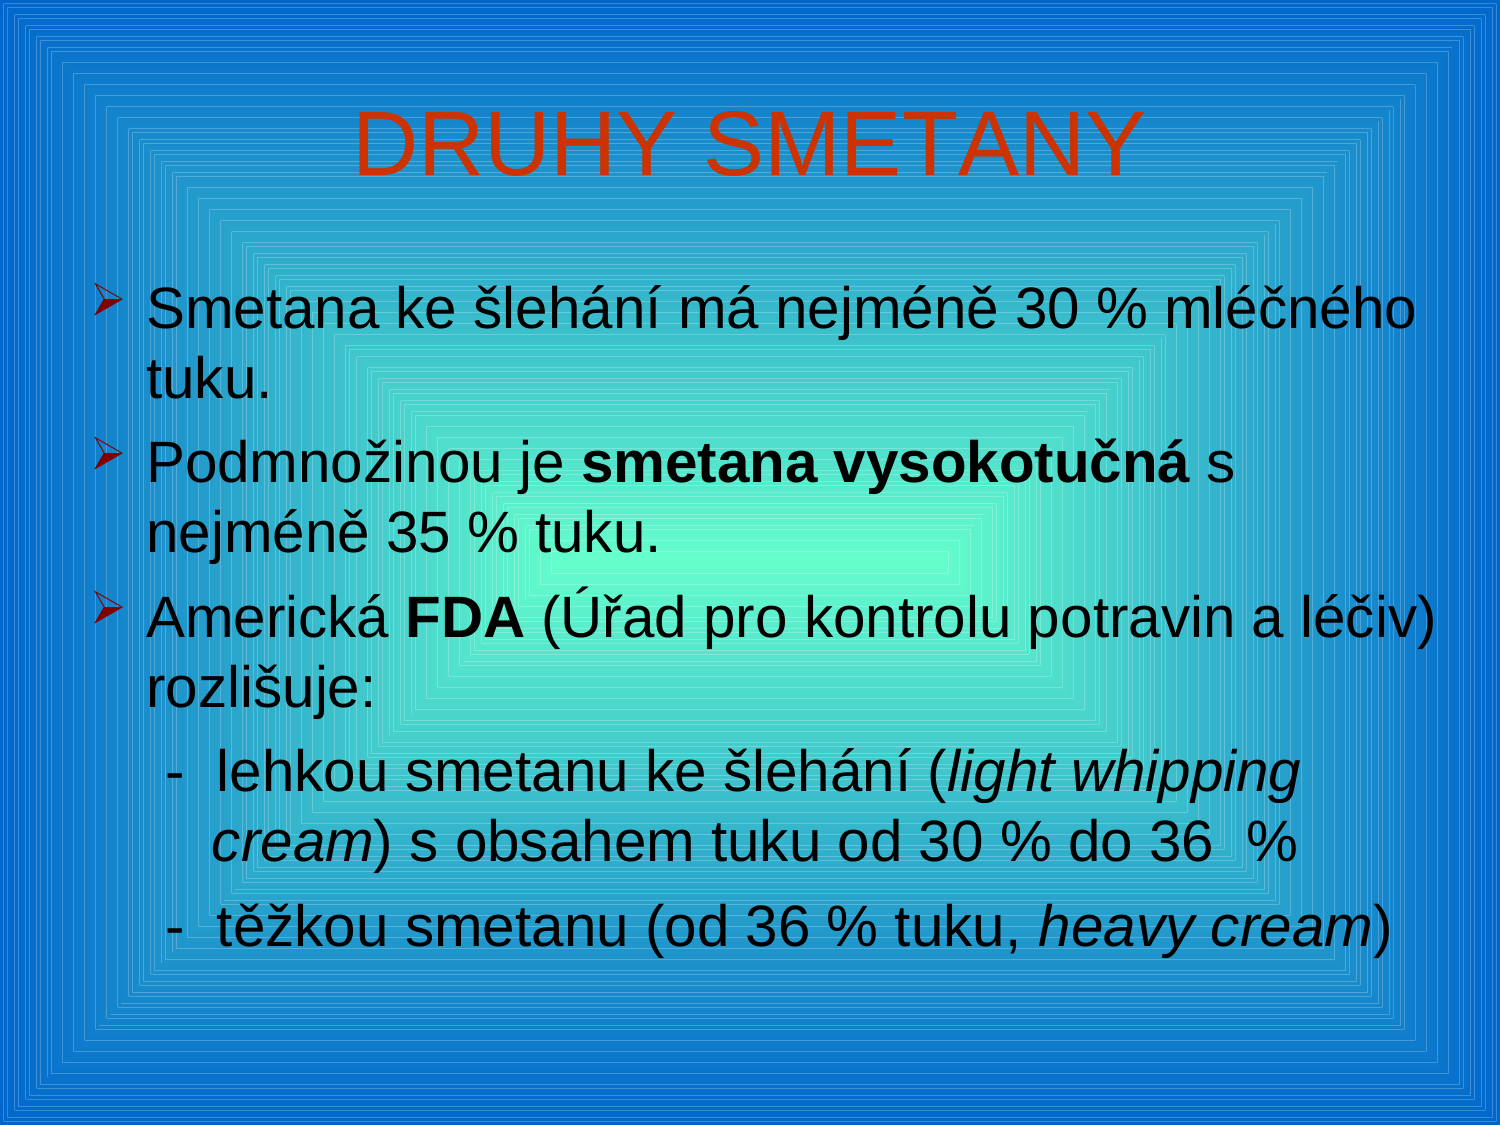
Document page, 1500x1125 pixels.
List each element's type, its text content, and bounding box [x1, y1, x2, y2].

title DRUHY SMETANY [75, 45, 1426, 233]
list Smetana ke šlehání má nejméně 30 % mléčného tuku. Podmnožinou je smetana vysokotučná s nejméně 35 % tuku. Americká FDA (Úřad pro kontrolu potravin a léčiv) rozlišuje: - lehkou smetanu ke šlehání (light whipping cream) s obsahem tuku od 30 % do 36 % - těžkou smetanu (od 36 % tuku, heavy cream) [74, 262, 1459, 1125]
